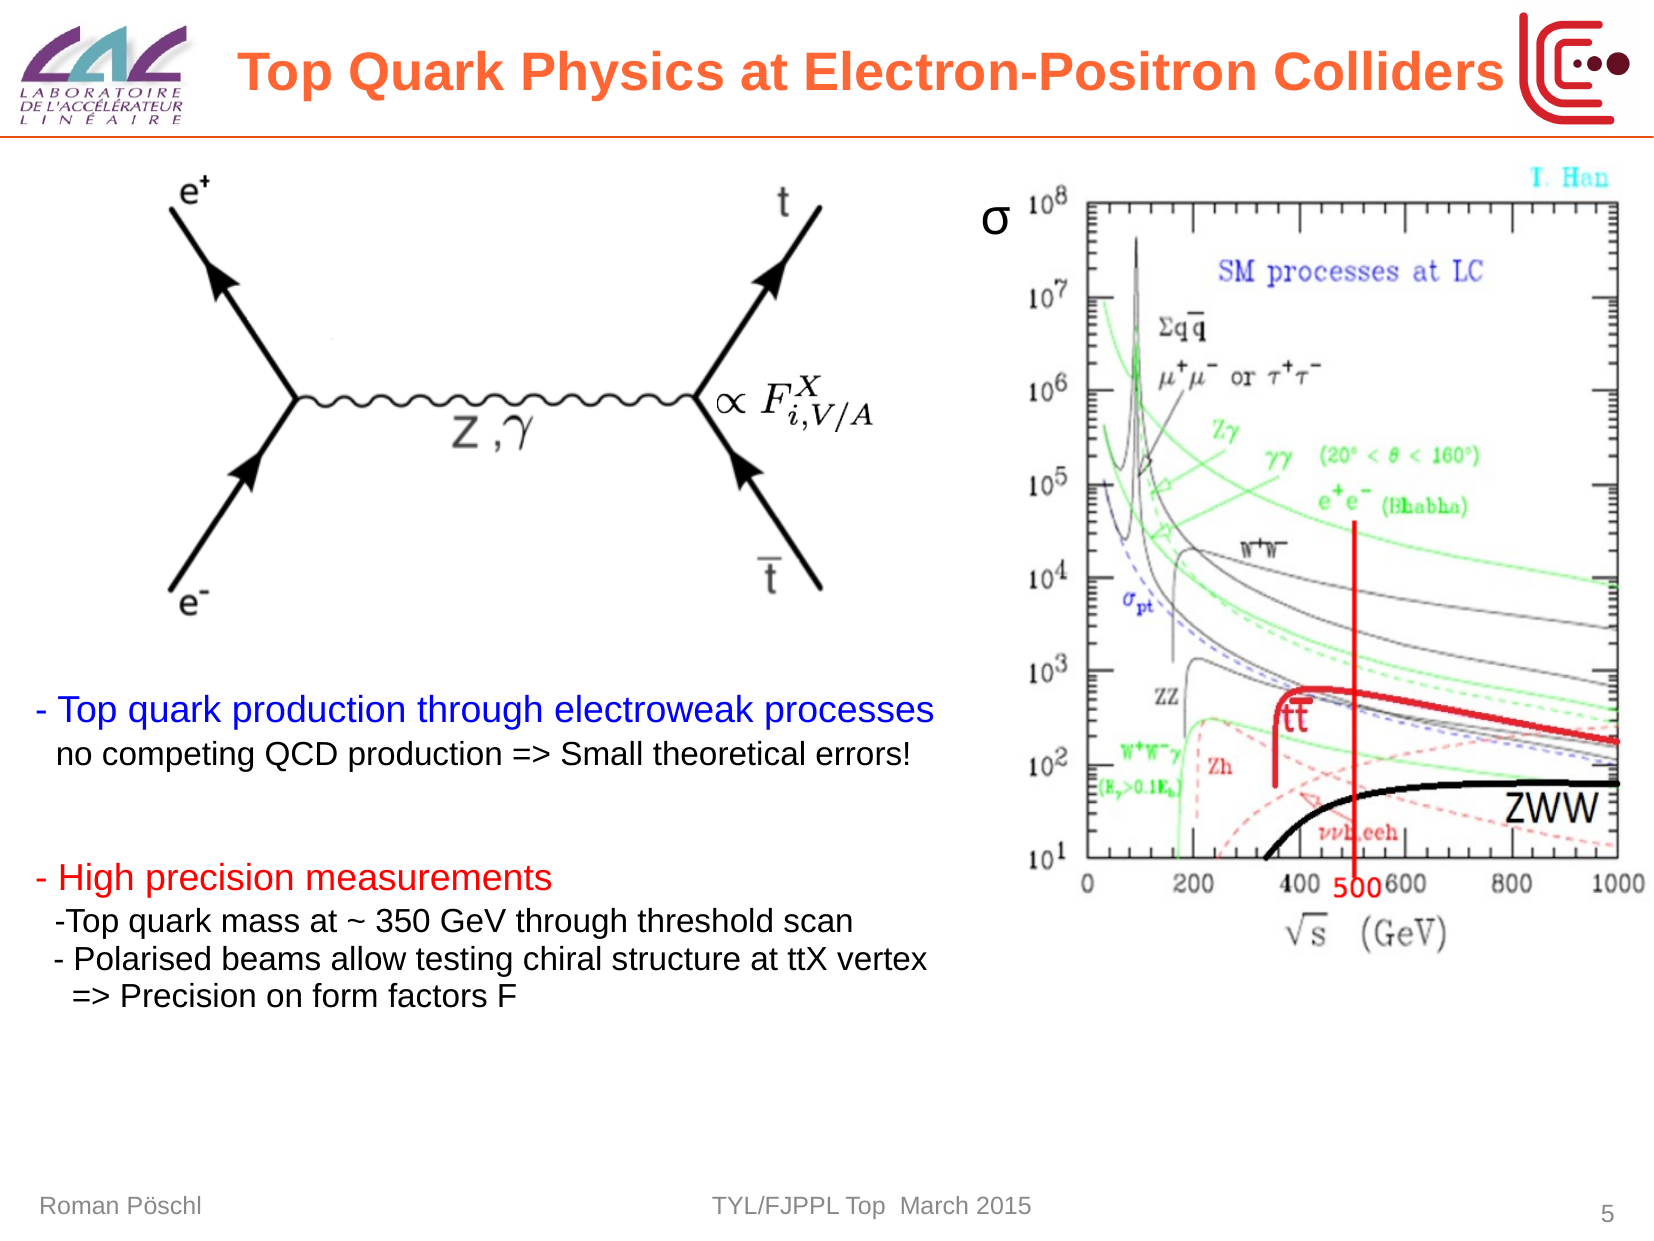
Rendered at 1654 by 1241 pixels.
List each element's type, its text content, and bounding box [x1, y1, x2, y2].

title Top Quark Physics at Electron-Positron Colliders [128, 29, 1617, 113]
text_box - Top quark production through electroweak processes no competing QCD production => Small theoretical errors! - High precision measurements -Top quark mass at ~ 350 GeV through threshold scan - Polarised beams allow testing chiral structure at ttX vertex => Precision on form factors F [20, 625, 1654, 1241]
picture [1508, 2, 1641, 135]
text_box σ [965, 173, 1015, 285]
picture [1015, 166, 1654, 957]
picture [17, 22, 199, 127]
picture [111, 153, 874, 625]
